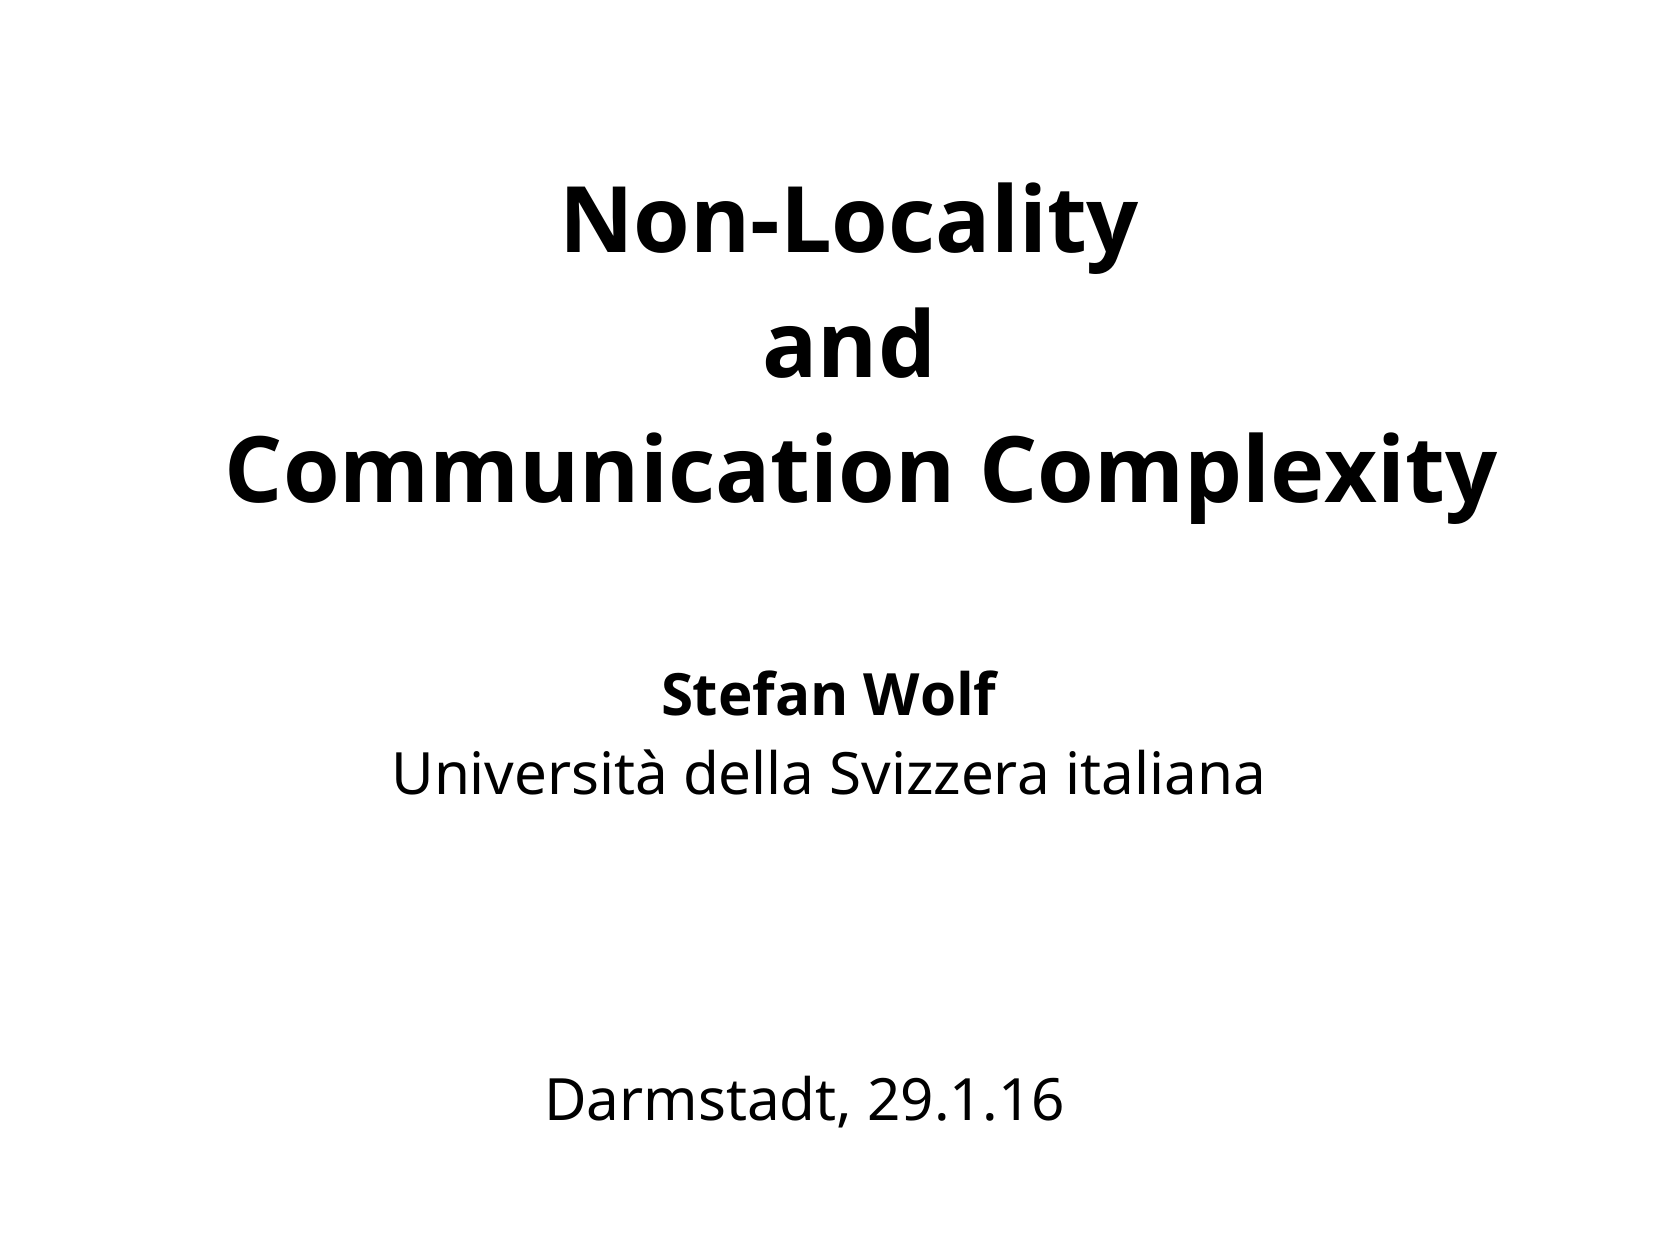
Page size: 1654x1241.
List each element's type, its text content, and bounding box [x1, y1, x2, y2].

text_box Darmstadt, 29.1.16 [220, 1050, 1388, 1139]
text_box Stefan Wolf Università della Svizzera italiana [376, 442, 1256, 859]
text_box Non-Locality and Communication Complexity [209, 147, 1571, 778]
